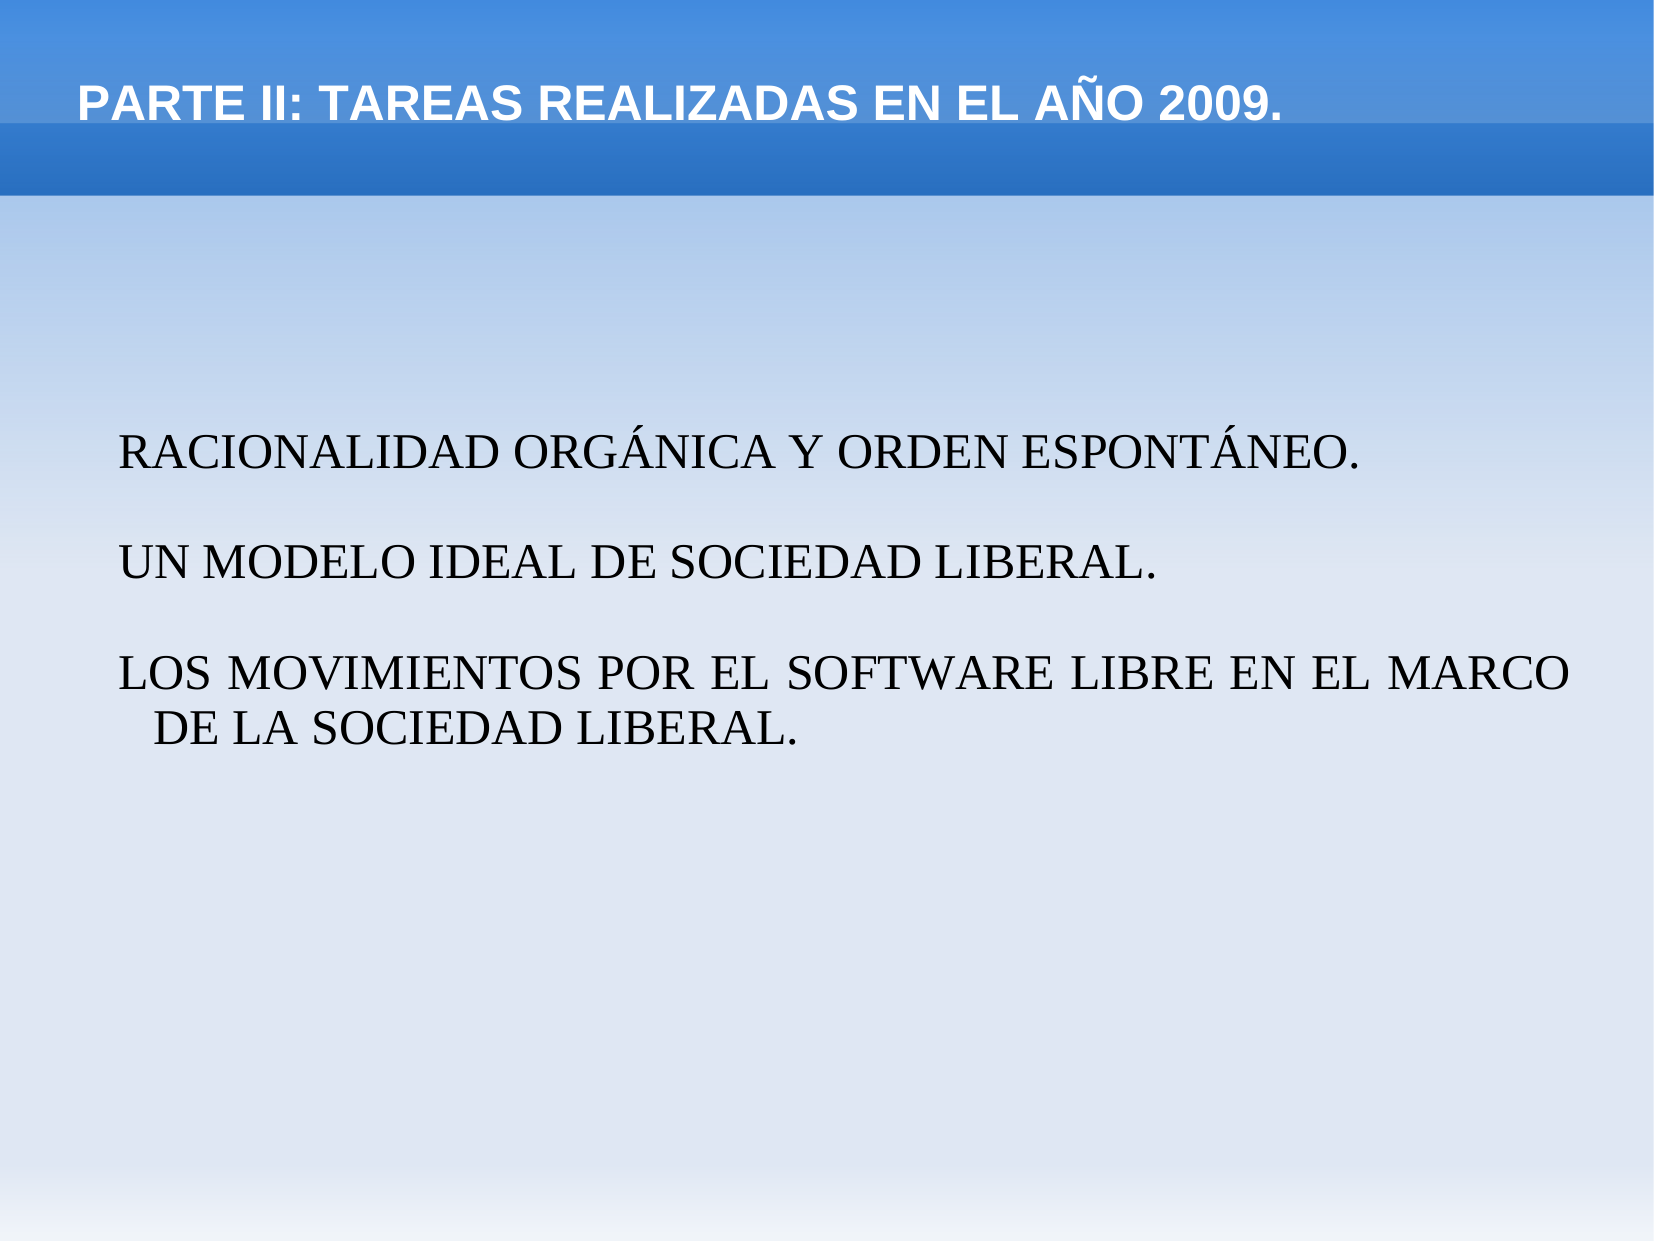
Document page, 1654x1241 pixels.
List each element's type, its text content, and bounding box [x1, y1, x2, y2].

title PARTE II: TAREAS REALIZADAS EN EL AÑO 2009. [76, 0, 1565, 208]
picture [0, 0, 1654, 1241]
subtitle RACIONALIDAD ORGÁNICA Y ORDEN ESPONTÁNEO. UN MODELO IDEAL DE SOCIEDAD LIBERAL. LOS MOVIMIENTOS POR EL SOFTWARE LIBRE EN EL MARCO DE LA SOCIEDAD LIBERAL. [82, 236, 1571, 943]
